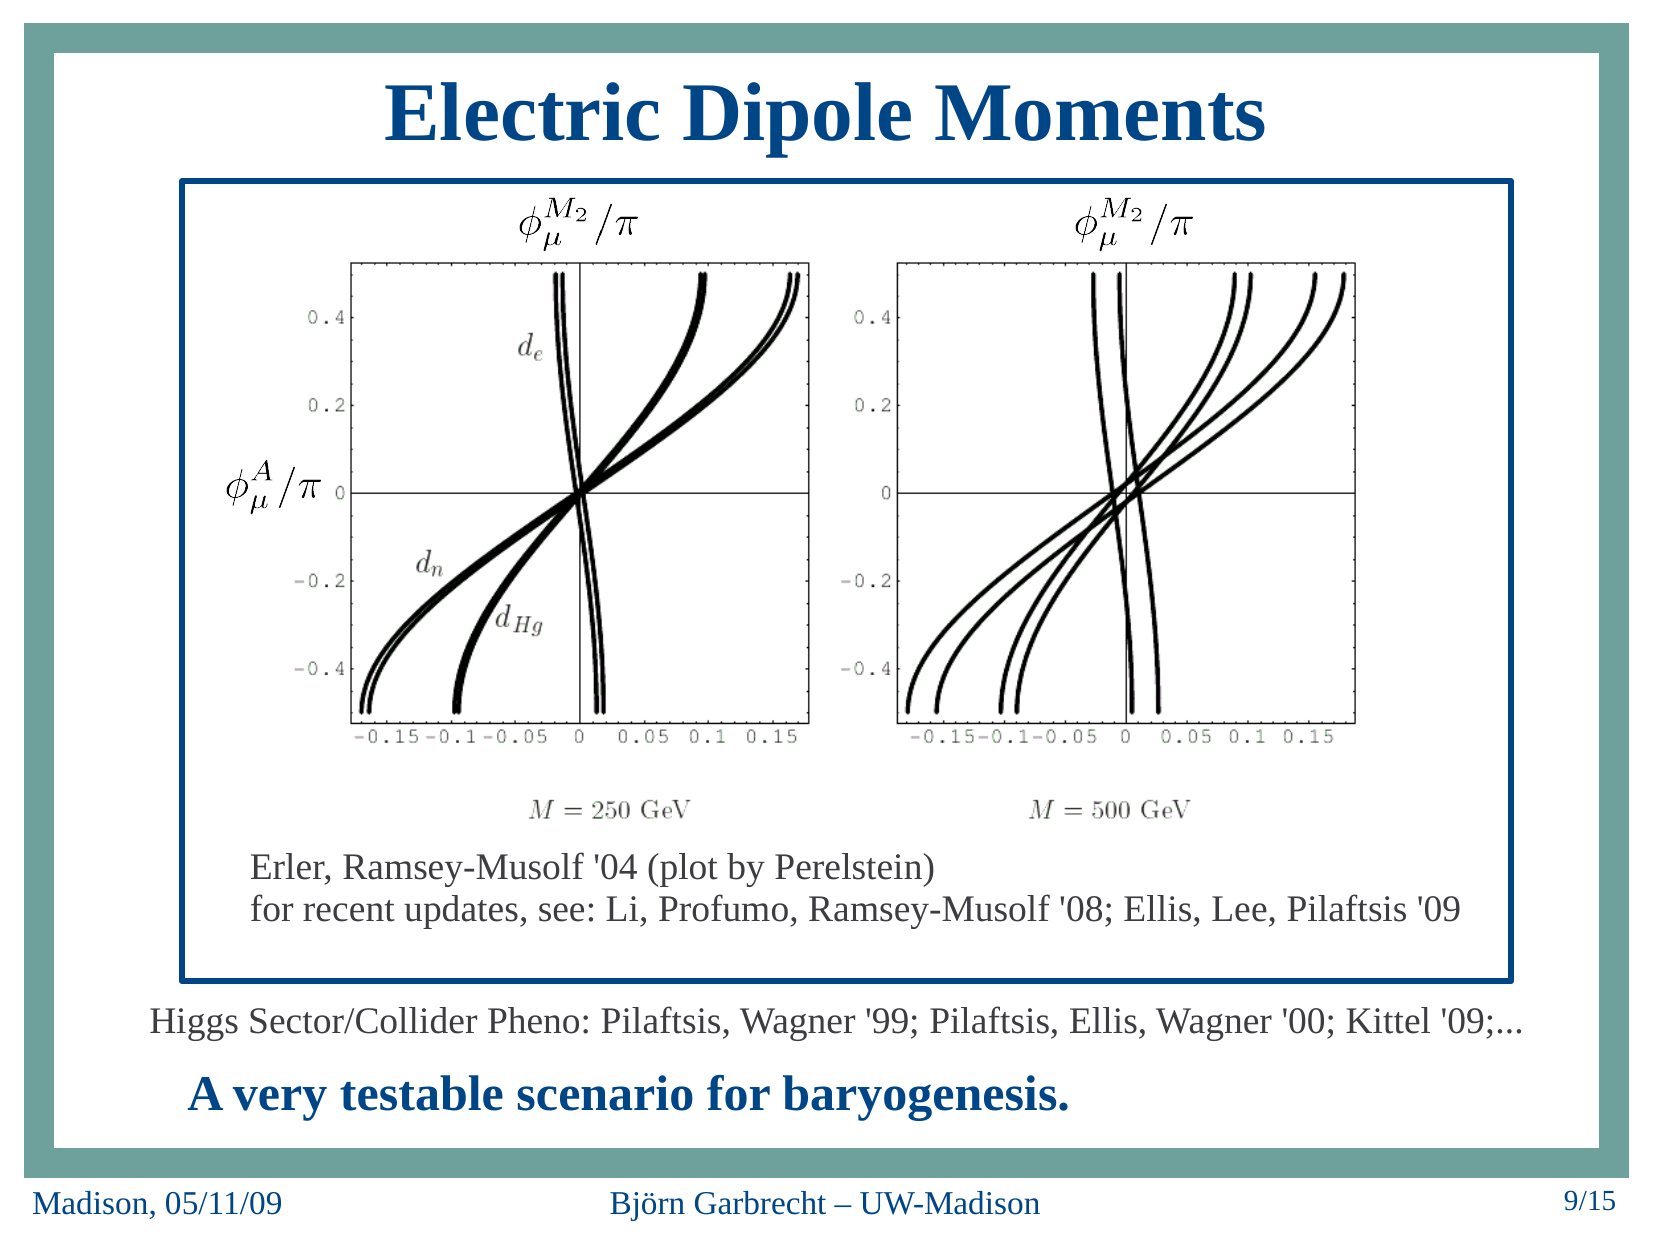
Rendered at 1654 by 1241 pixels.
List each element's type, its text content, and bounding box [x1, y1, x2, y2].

title Electric Dipole Moments [82, 56, 1571, 168]
text_box Erler, Ramsey-Musolf '04 (plot by Perelstein) for recent updates, see: Li, Profumo, Ramsey-Musolf '08; Ellis, Lee, Pilaftsis '09 [235, 838, 1479, 937]
text_box A very testable scenario for baryogenesis. [172, 1058, 1514, 1129]
picture [205, 184, 1434, 856]
text_box Higgs Sector/Collider Pheno: Pilaftsis, Wagner '99; Pilaftsis, Ellis, Wagner '00; Kittel '09;... [134, 992, 1542, 1049]
text_box [181, 181, 1512, 982]
